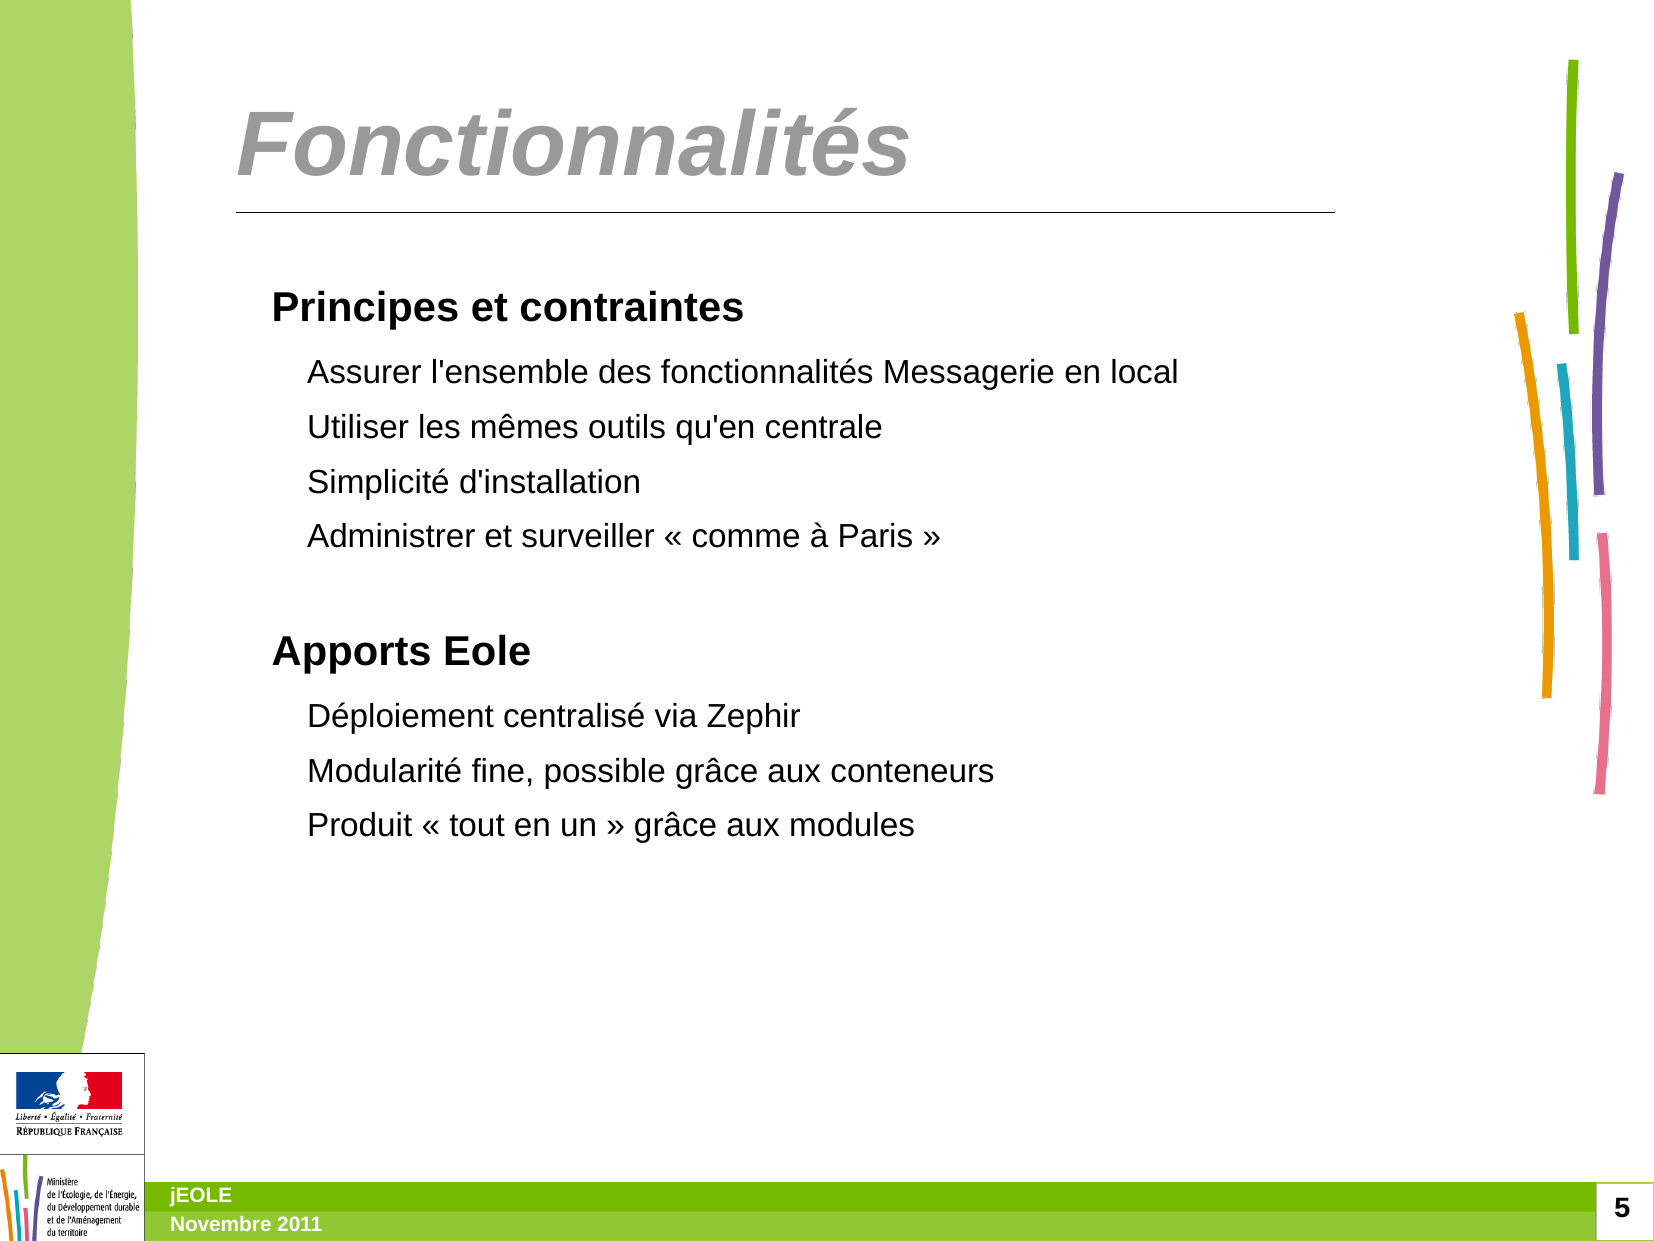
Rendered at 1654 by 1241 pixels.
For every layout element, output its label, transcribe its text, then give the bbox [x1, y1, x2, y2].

title Fonctionnalités [236, 69, 1536, 218]
list Principes et contraintes Assurer l'ensemble des fonctionnalités Messagerie en local Utiliser les mêmes outils qu'en centrale Simplicité d'installation Administrer et surveiller « comme à Paris » Apports Eole Déploiement centralisé via Zephir Modularité fine, possible grâce aux conteneurs Produit « tout en un » grâce aux modules [236, 283, 1506, 899]
picture [0, 0, 1654, 1241]
